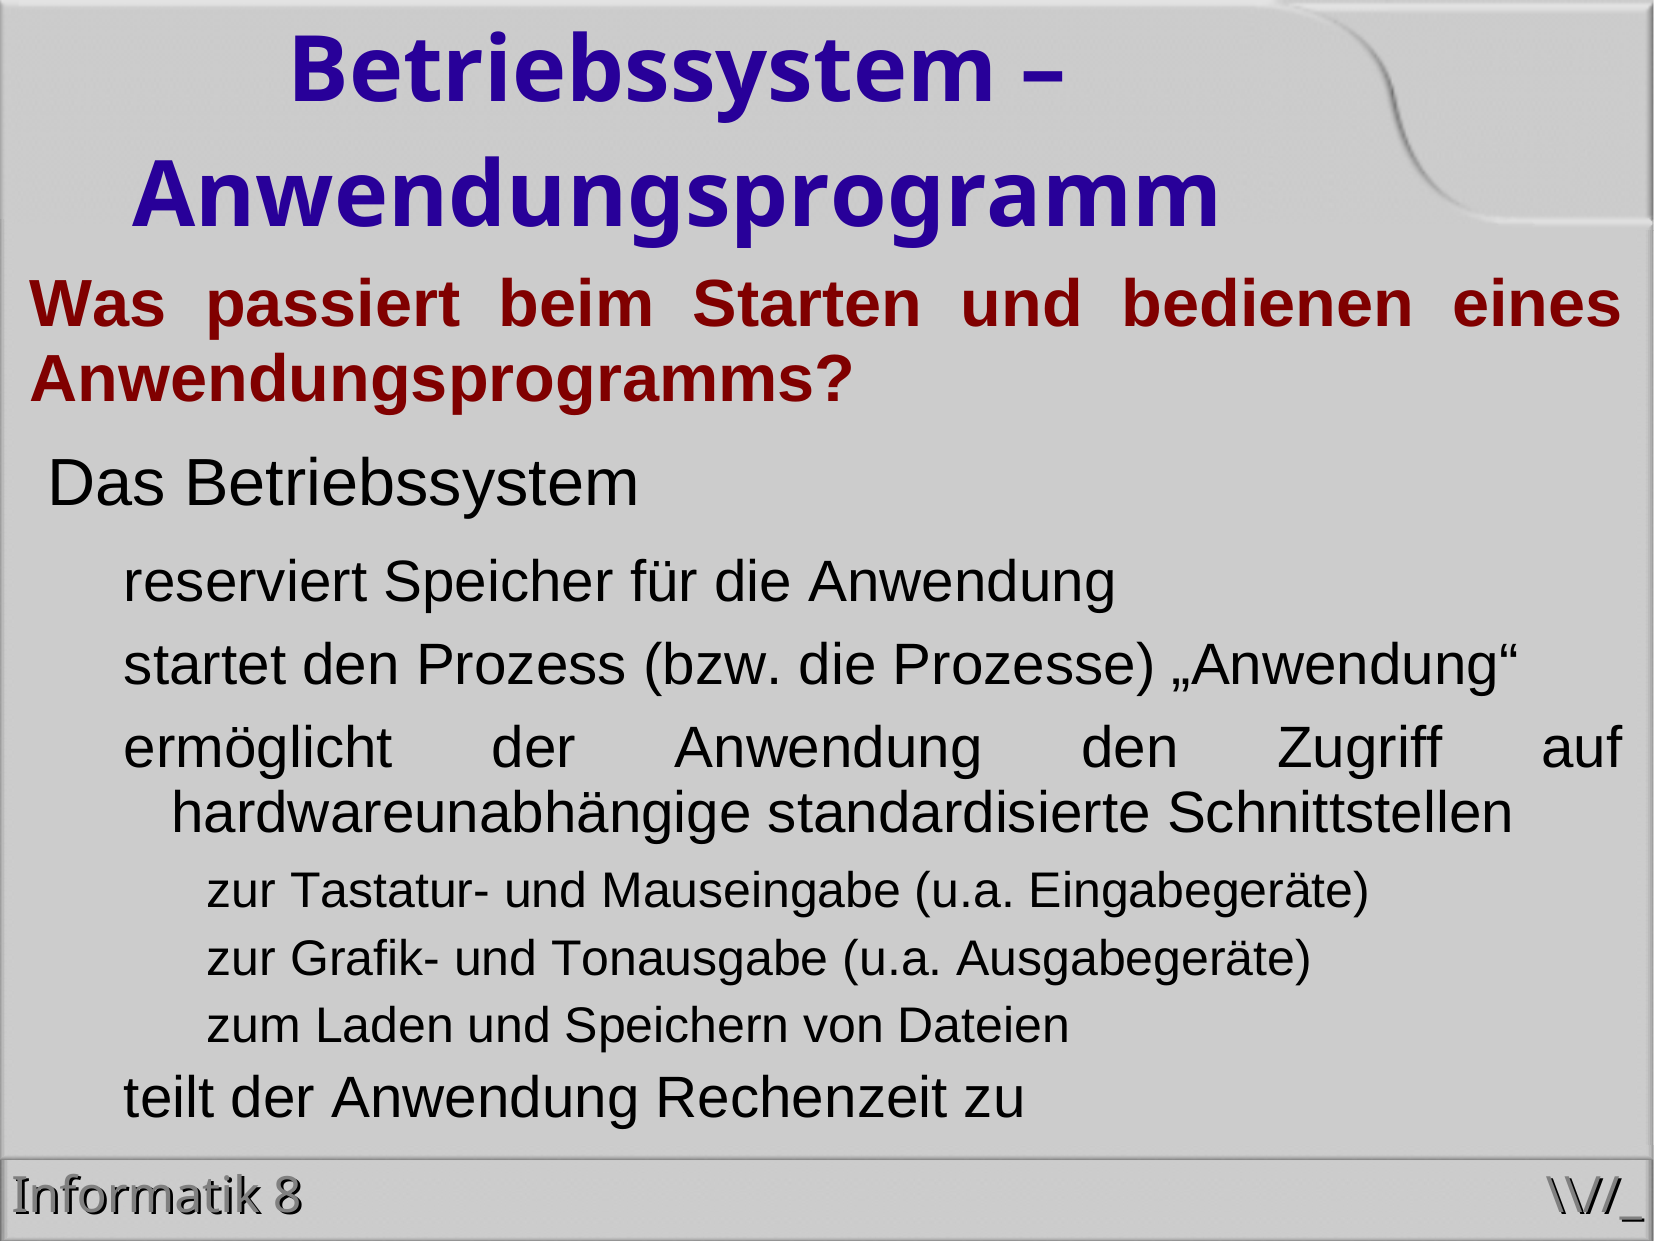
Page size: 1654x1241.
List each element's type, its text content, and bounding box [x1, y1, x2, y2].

picture [0, 0, 1654, 1241]
title Betriebssystem – Anwendungsprogramm [36, 16, 1319, 242]
list Was passiert beim Starten und bedienen eines Anwendungsprogramms? Das Betriebssystem reserviert Speicher für die Anwendung startet den Prozess (bzw. die Prozesse) „Anwendung“ ermöglicht der Anwendung den Zugriff auf hardwareunabhängige standardisierte Schnittstellen zur Tastatur- und Mauseingabe (u.a. Eingabegeräte) zur Grafik- und Tonausgabe (u.a. Ausgabegeräte) zum Laden und Speichern von Dateien teilt der Anwendung Rechenzeit zu [29, 265, 1625, 1131]
